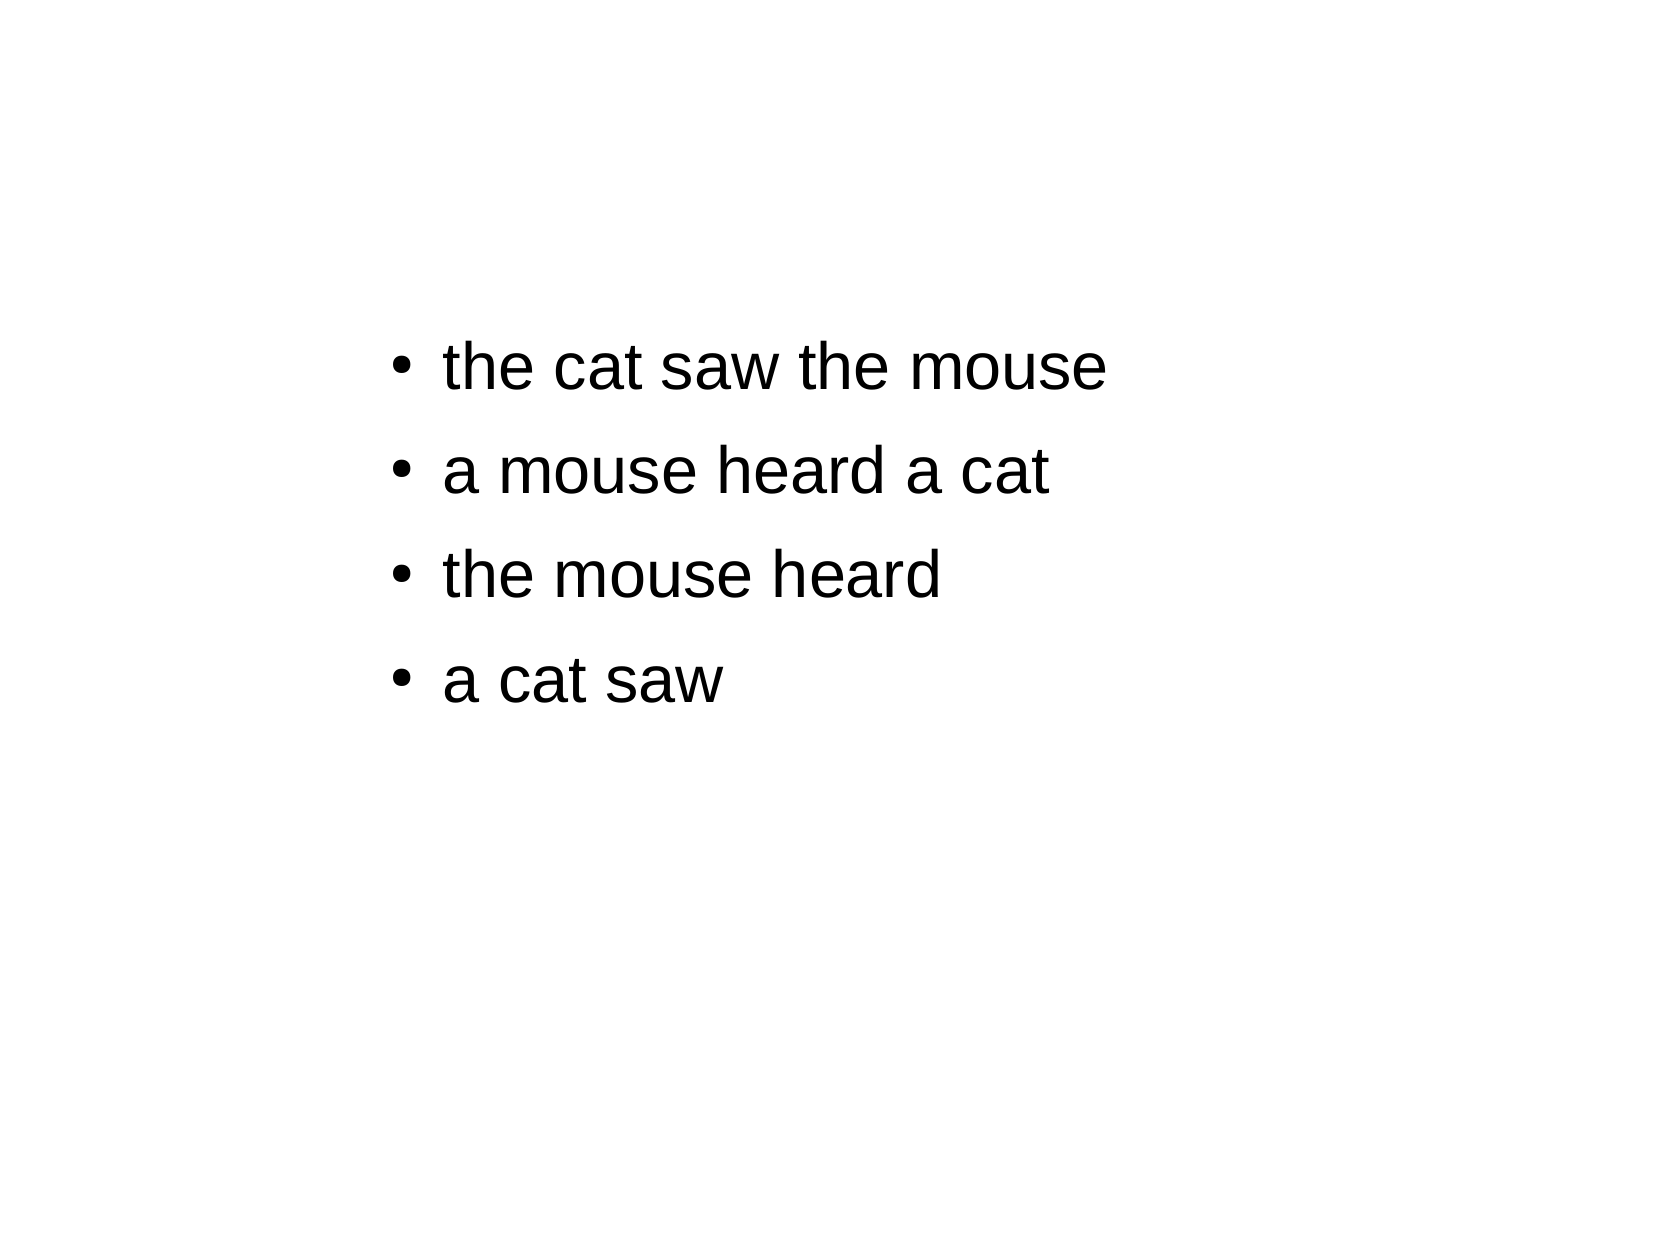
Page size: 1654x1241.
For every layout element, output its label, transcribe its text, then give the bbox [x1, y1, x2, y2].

list the cat saw the mouse a mouse heard a cat the mouse heard a cat saw [372, 328, 1654, 1034]
